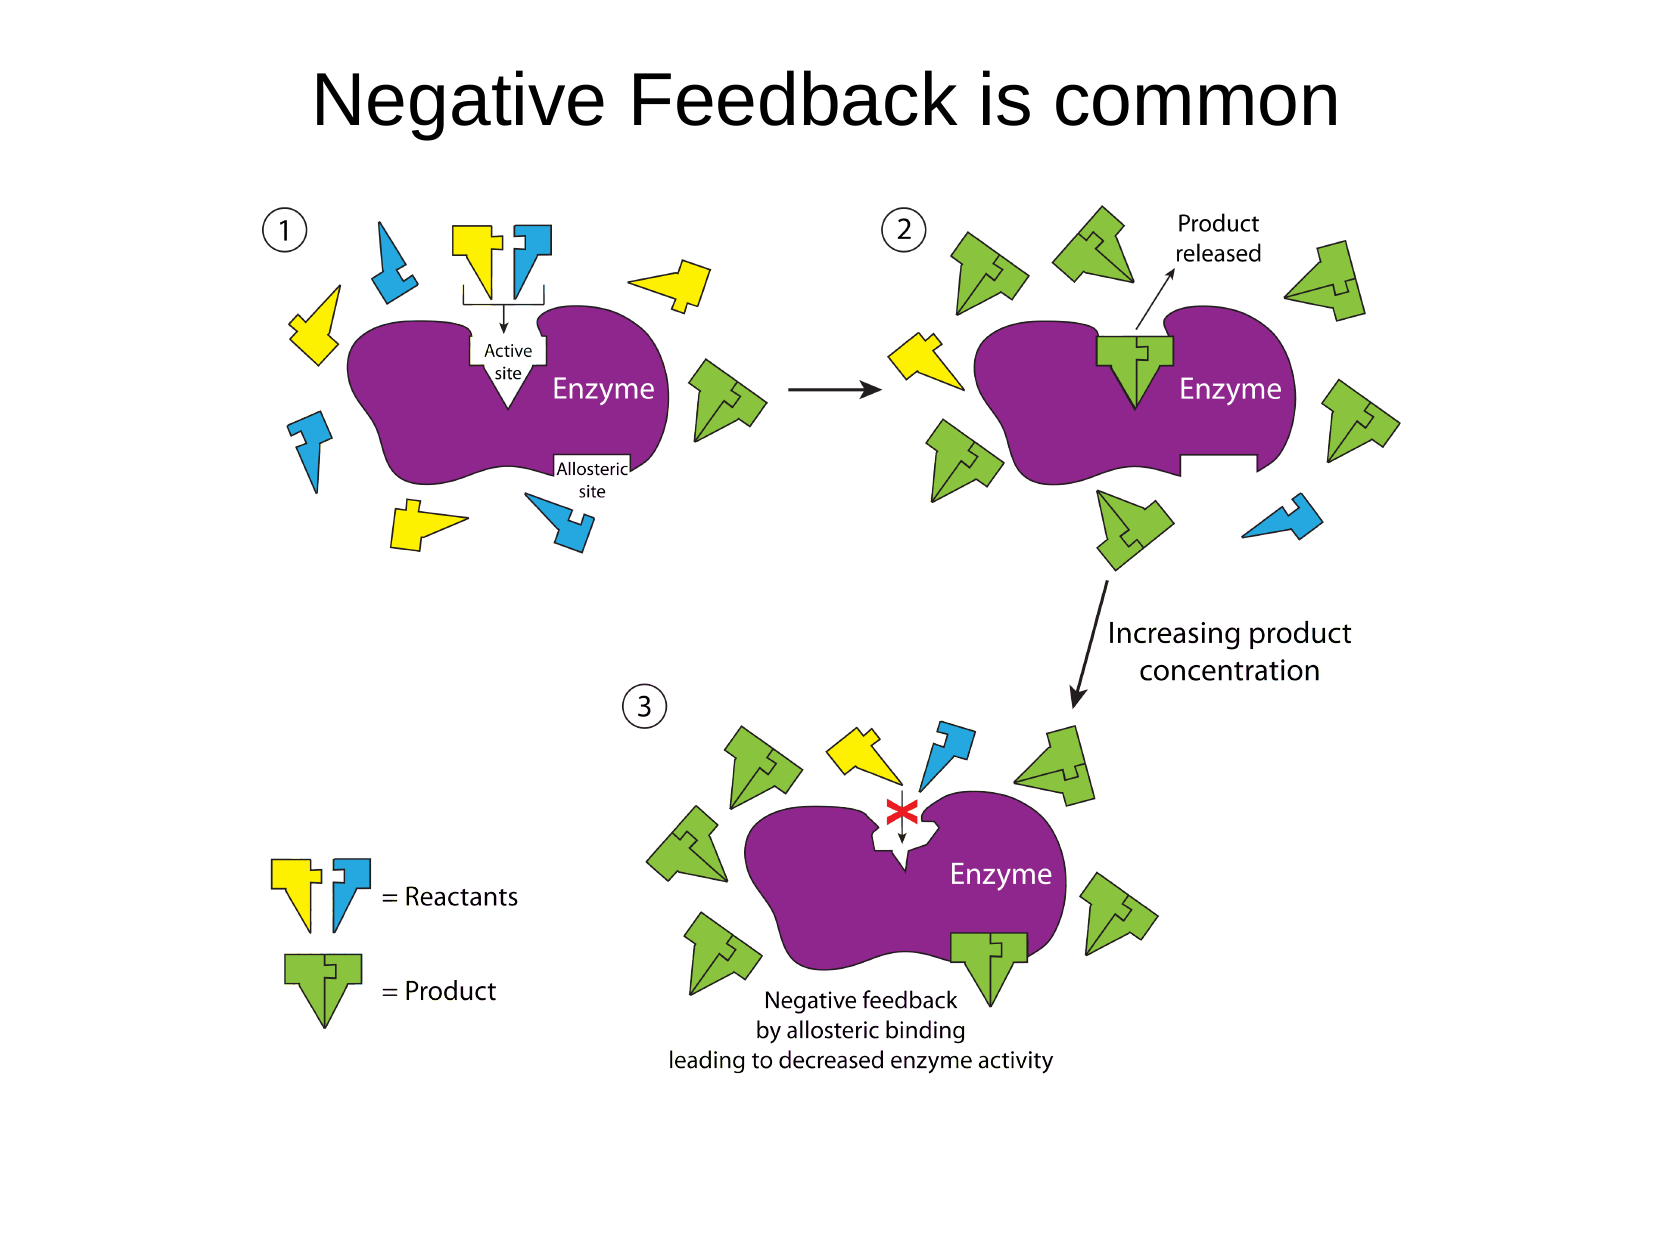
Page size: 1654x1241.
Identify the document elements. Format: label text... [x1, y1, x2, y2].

title Negative Feedback is common [82, 56, 1571, 143]
picture [262, 205, 1401, 1074]
